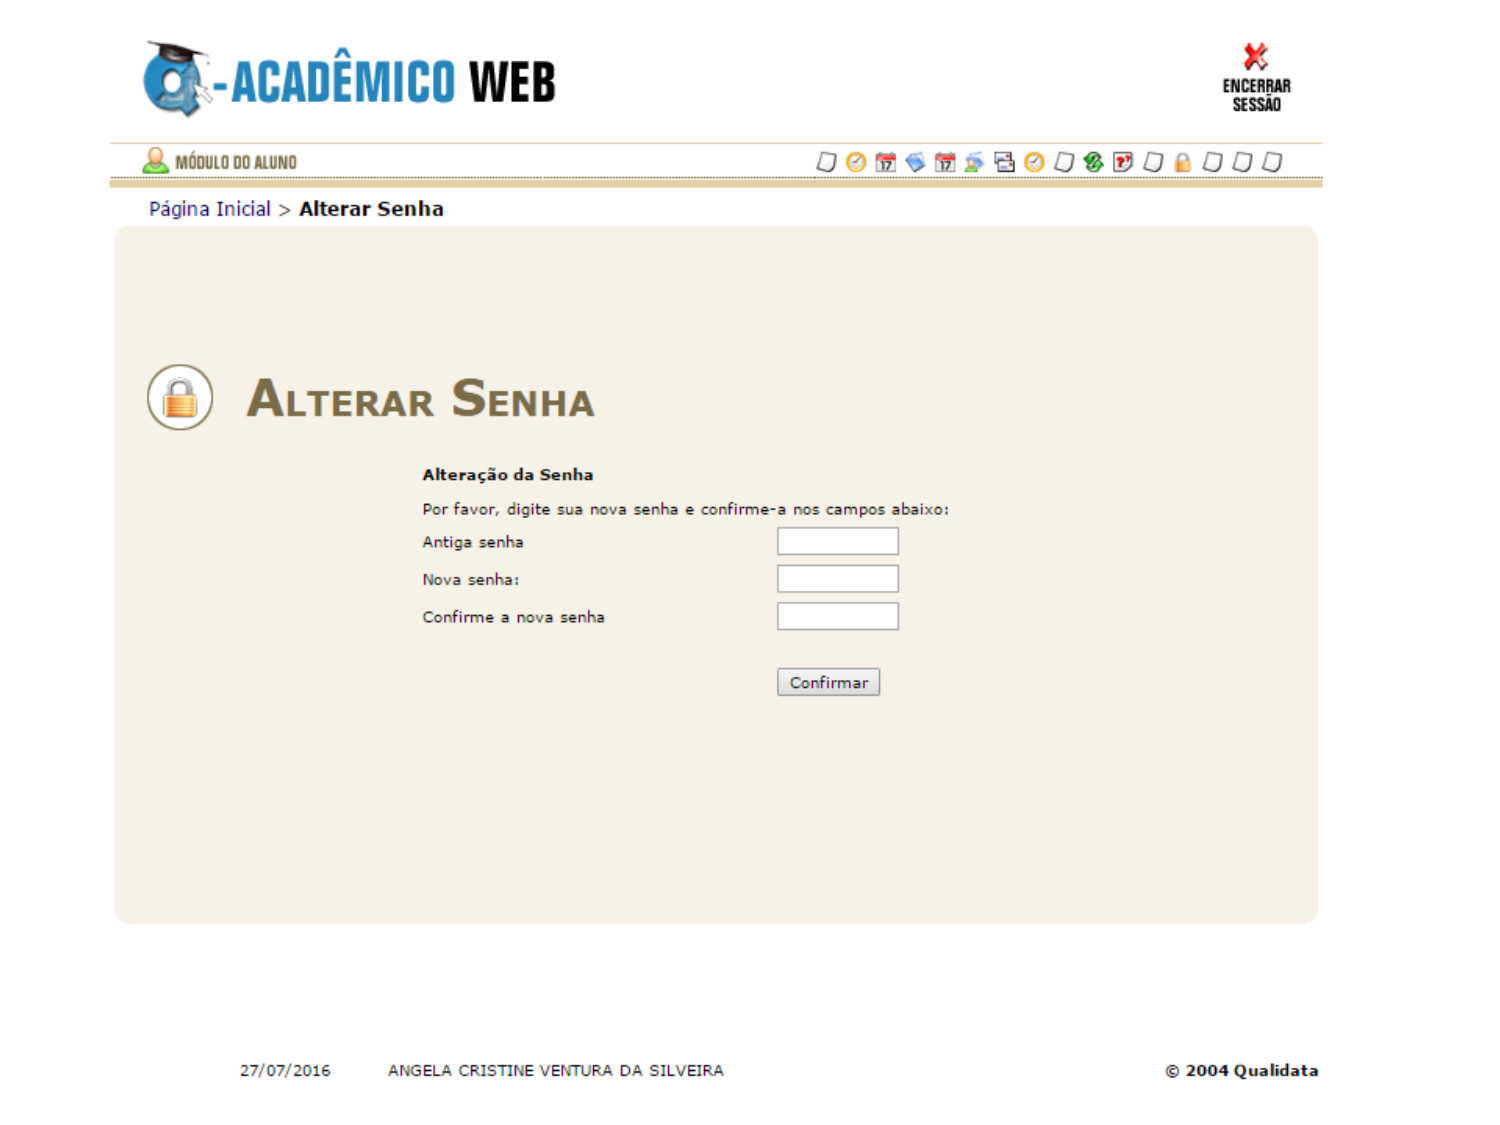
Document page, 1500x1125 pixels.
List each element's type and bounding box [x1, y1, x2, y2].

picture [76, 16, 1396, 1106]
